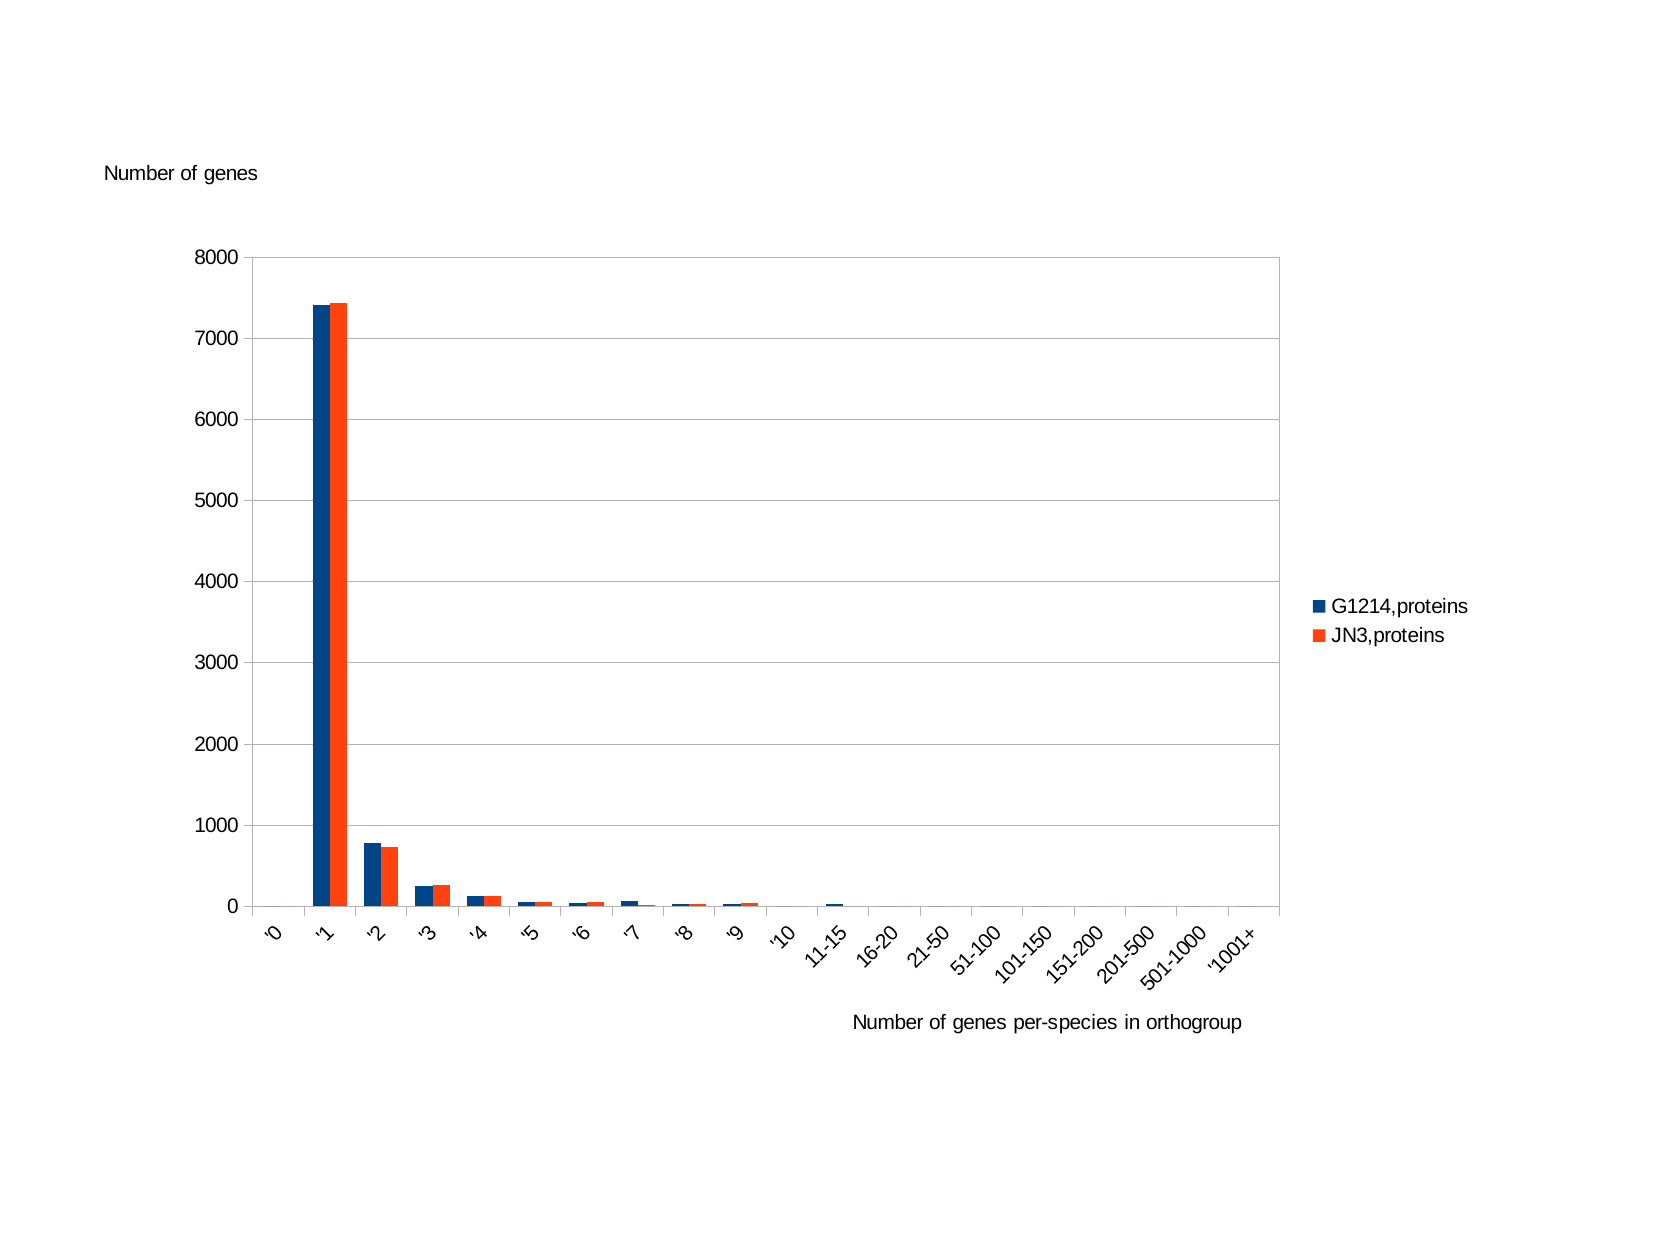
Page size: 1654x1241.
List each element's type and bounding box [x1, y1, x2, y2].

chart [167, 230, 1489, 1039]
chart [101, 162, 367, 189]
